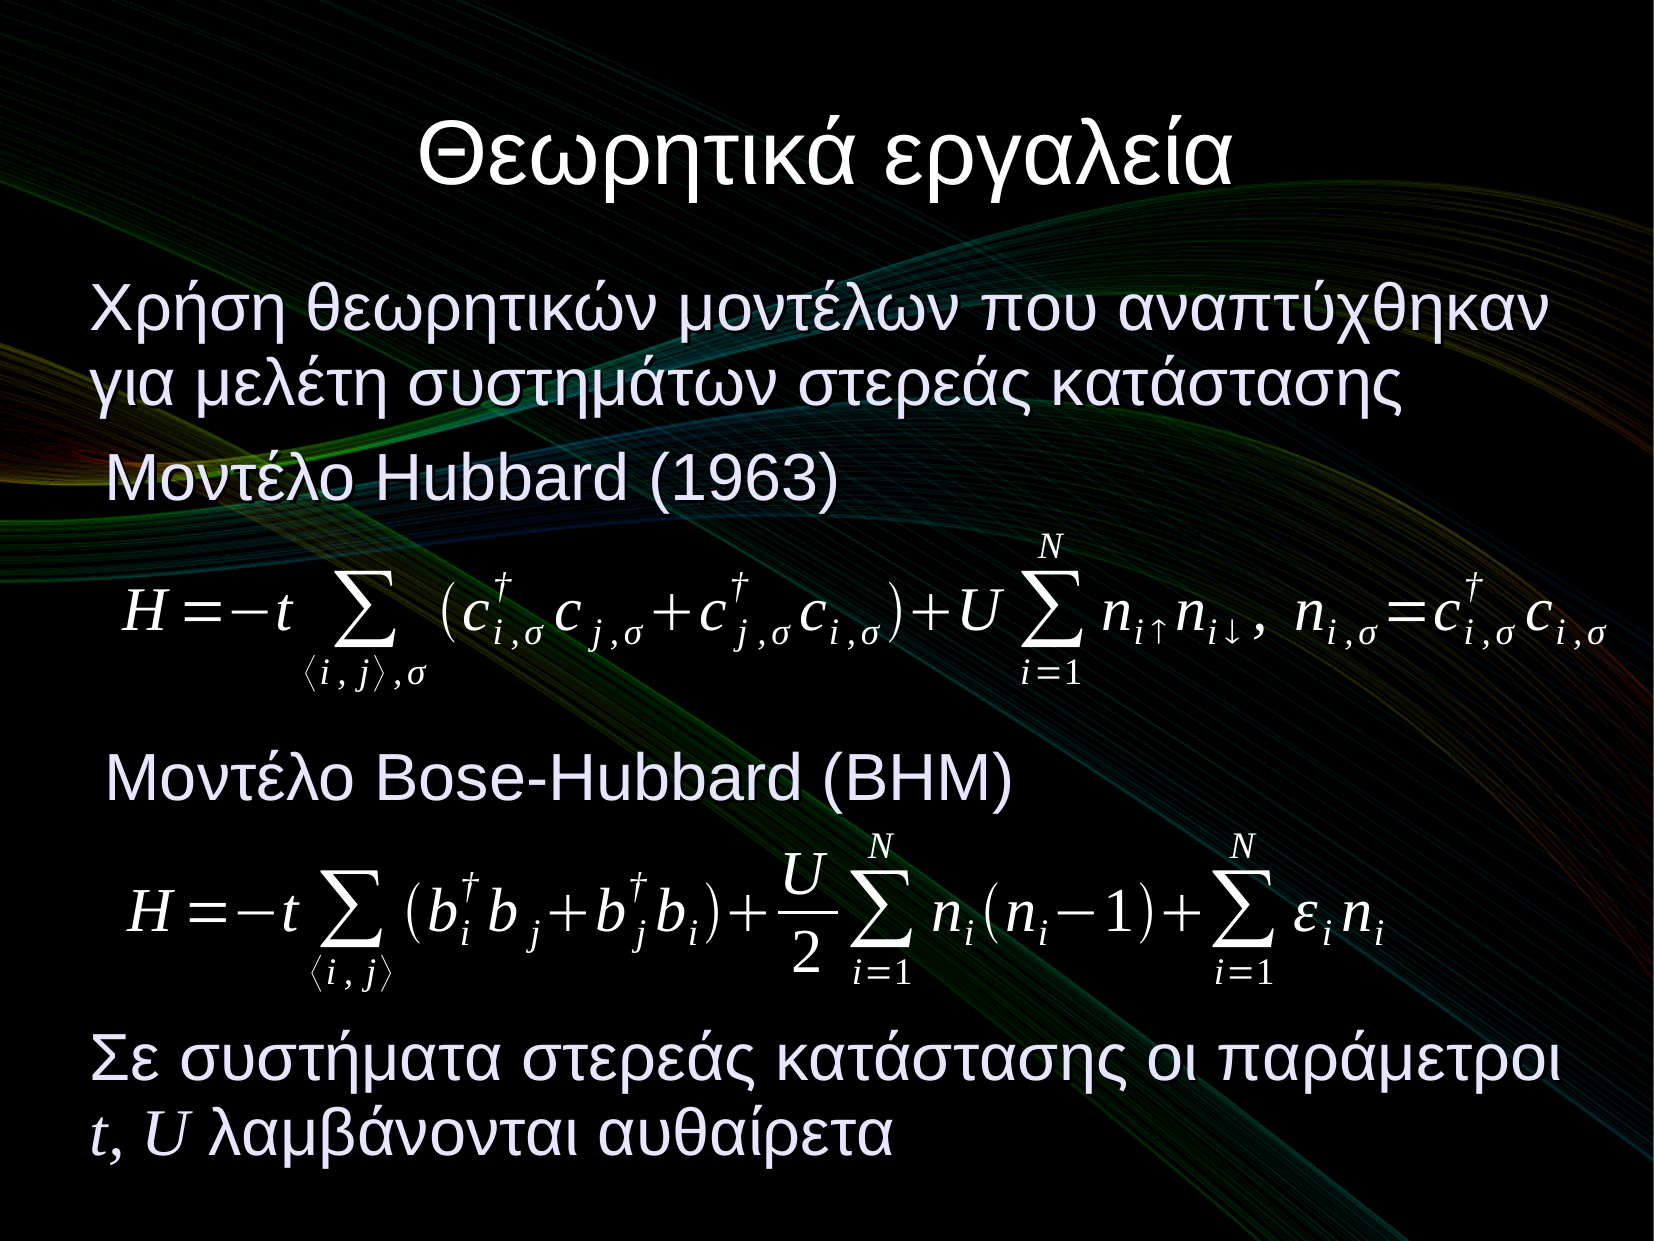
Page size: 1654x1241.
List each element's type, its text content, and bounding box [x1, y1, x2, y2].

text_box Σε συστήματα στερεάς κατάστασης οι παράμετροι t, U λαμβάνονται αυθαίρετα [75, 1012, 1613, 1178]
text_box Χρήση θεωρητικών μοντέλων που αναπτύχθηκαν για μελέτη συστημάτων στερεάς κατάστασης [75, 262, 1613, 427]
list Μοντέλο Bose-Hubbard (BHM) [86, 740, 1576, 826]
chart [112, 525, 1612, 695]
chart [117, 825, 1392, 996]
picture [0, 0, 1654, 1241]
title Θεωρητικά εργαλεία [82, 56, 1571, 250]
list Μοντέλο Hubbard (1963) [86, 440, 1576, 526]
